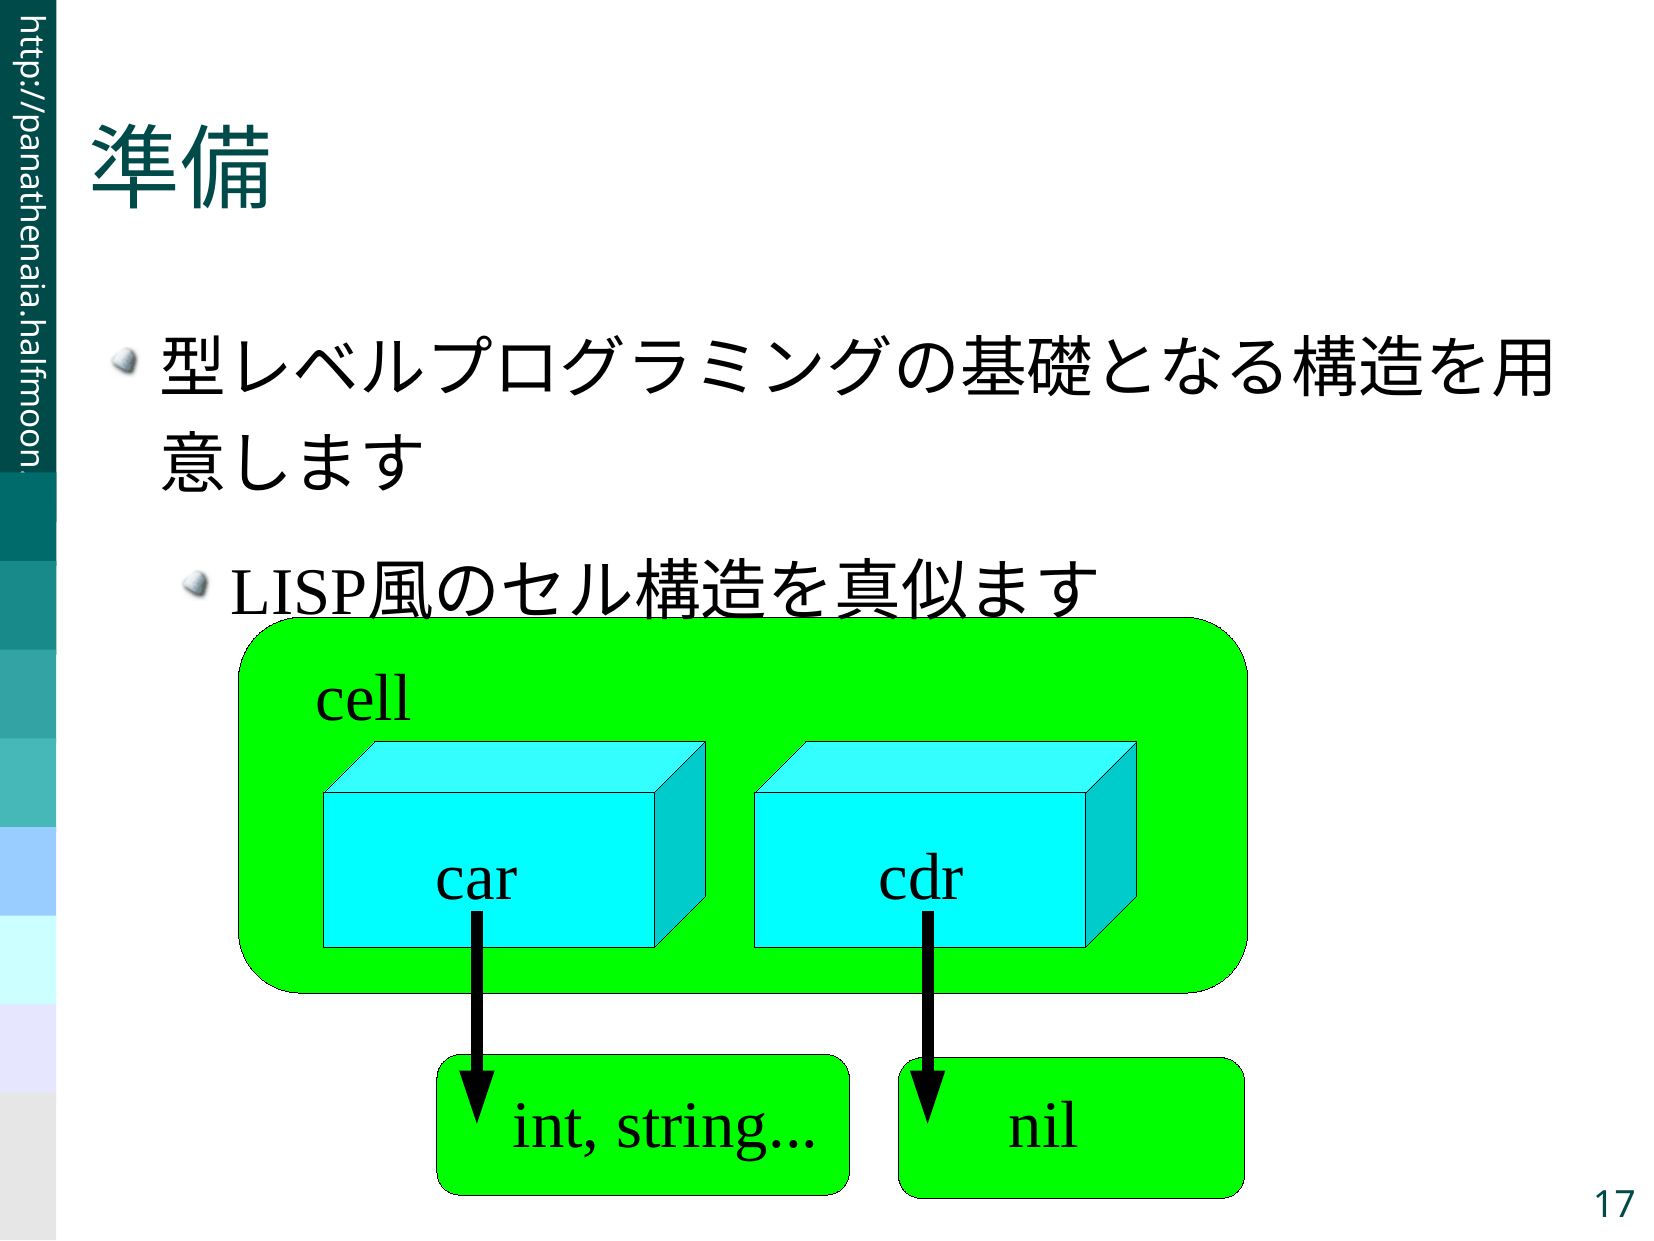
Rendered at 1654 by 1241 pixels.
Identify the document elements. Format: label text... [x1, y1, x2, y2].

text_box [323, 741, 706, 948]
text_box cell [300, 661, 576, 729]
text_box nil [993, 1087, 1095, 1155]
text_box int, string... [497, 1087, 834, 1155]
text_box [742, 1155, 759, 1159]
text_box [898, 1133, 1245, 1199]
list 型レベルプログラミングの基礎となる構造を用意します LISP風のセル構造を真似ます [88, 313, 1577, 1133]
text_box car [421, 839, 533, 907]
text_box [754, 741, 1137, 948]
text_box [436, 1133, 850, 1196]
title 準備 [88, 57, 1577, 265]
text_box cdr [864, 839, 979, 907]
